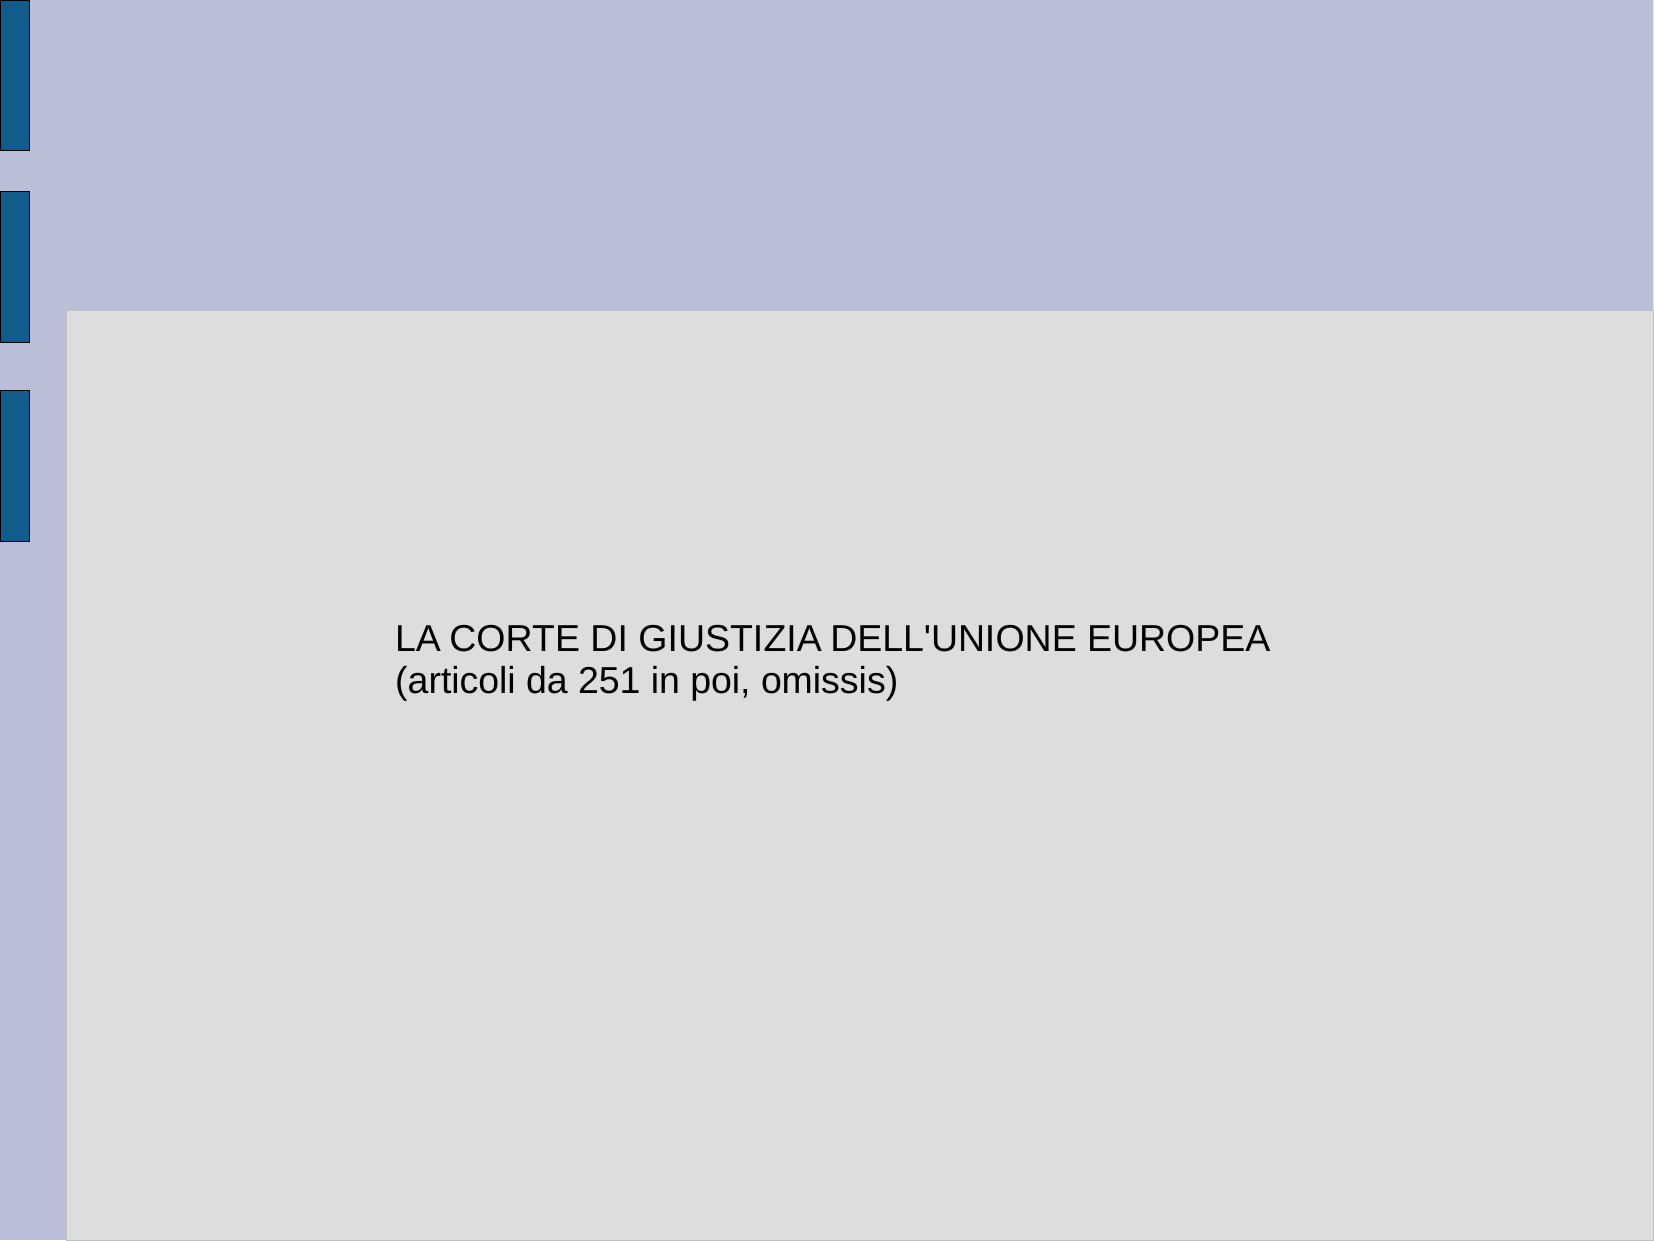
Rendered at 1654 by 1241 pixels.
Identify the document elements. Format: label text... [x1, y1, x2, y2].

text_box LA CORTE DI GIUSTIZIA DELL'UNIONE EUROPEA (articoli da 251 in poi, omissis) [380, 610, 1287, 710]
